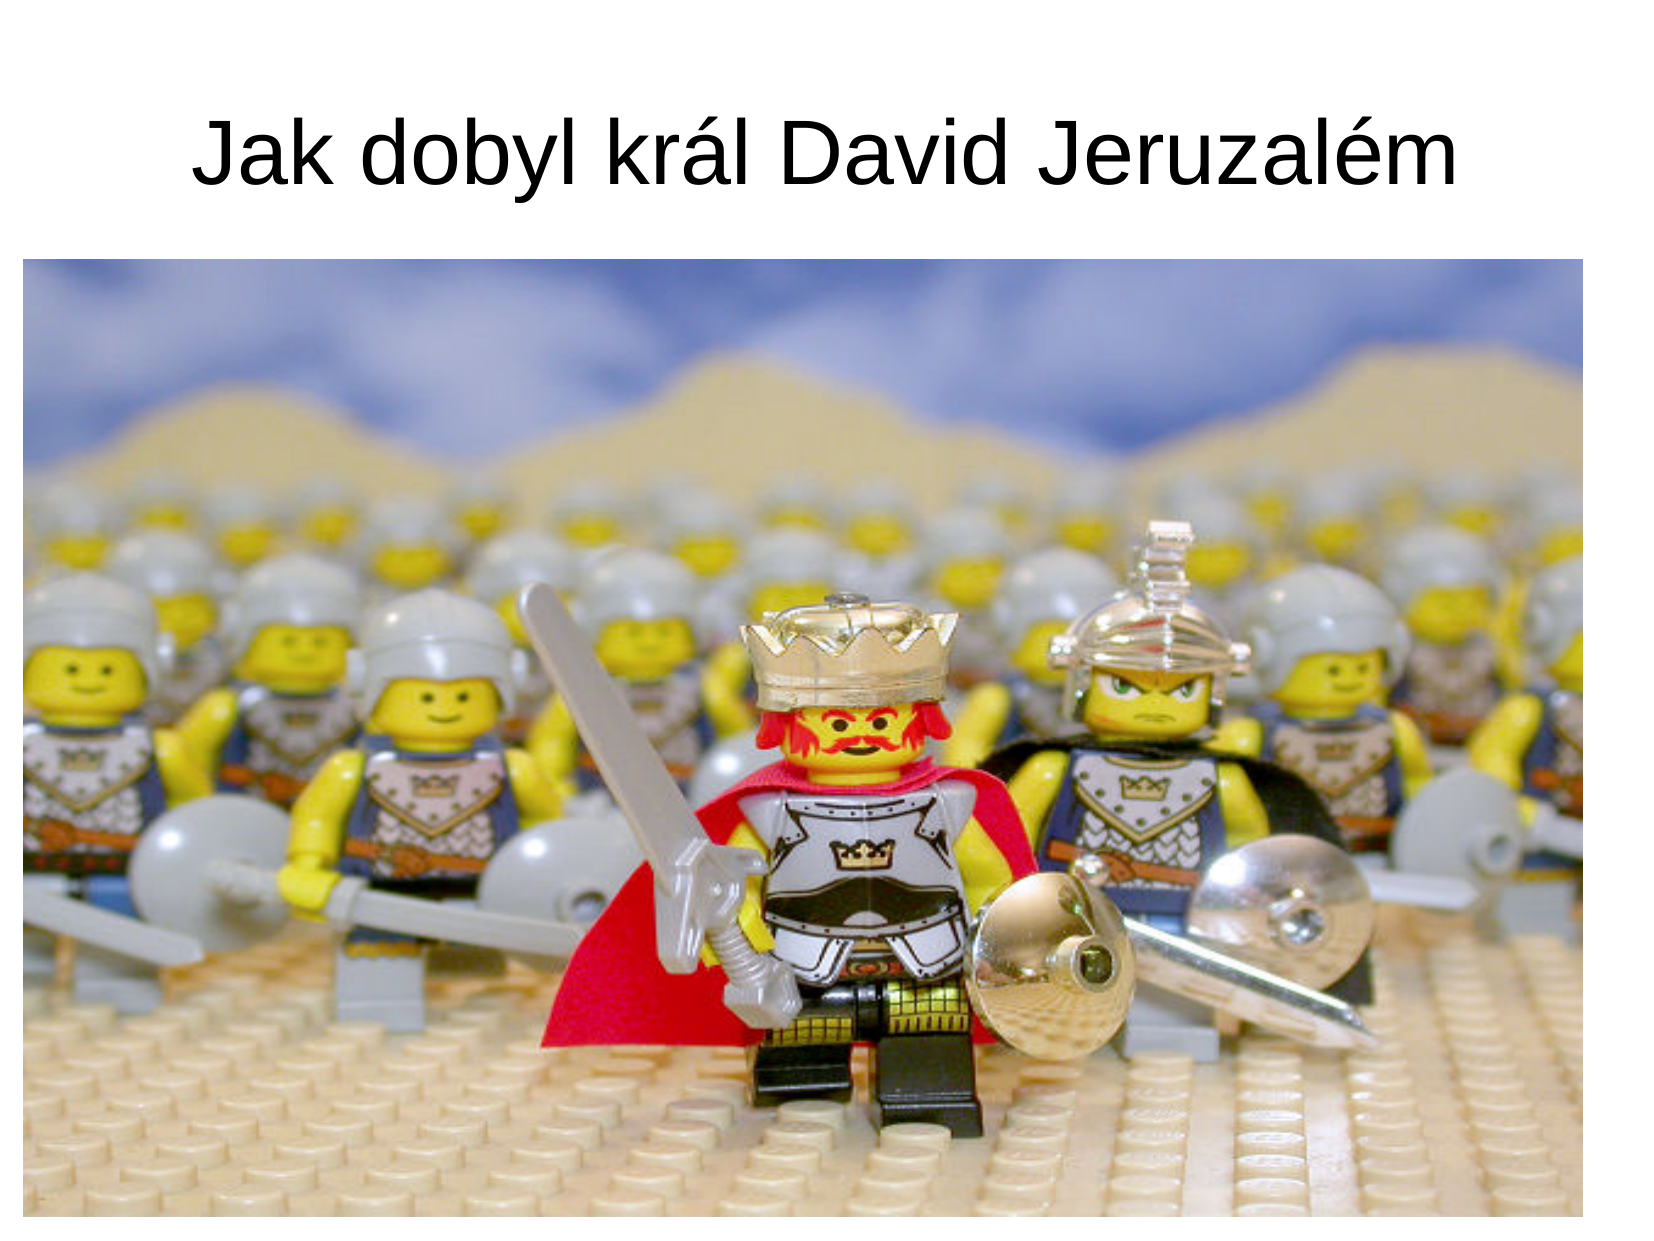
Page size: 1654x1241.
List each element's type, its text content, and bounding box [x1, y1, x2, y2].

title Jak dobyl král David Jeruzalém [82, 49, 1571, 257]
picture [23, 259, 1583, 1217]
